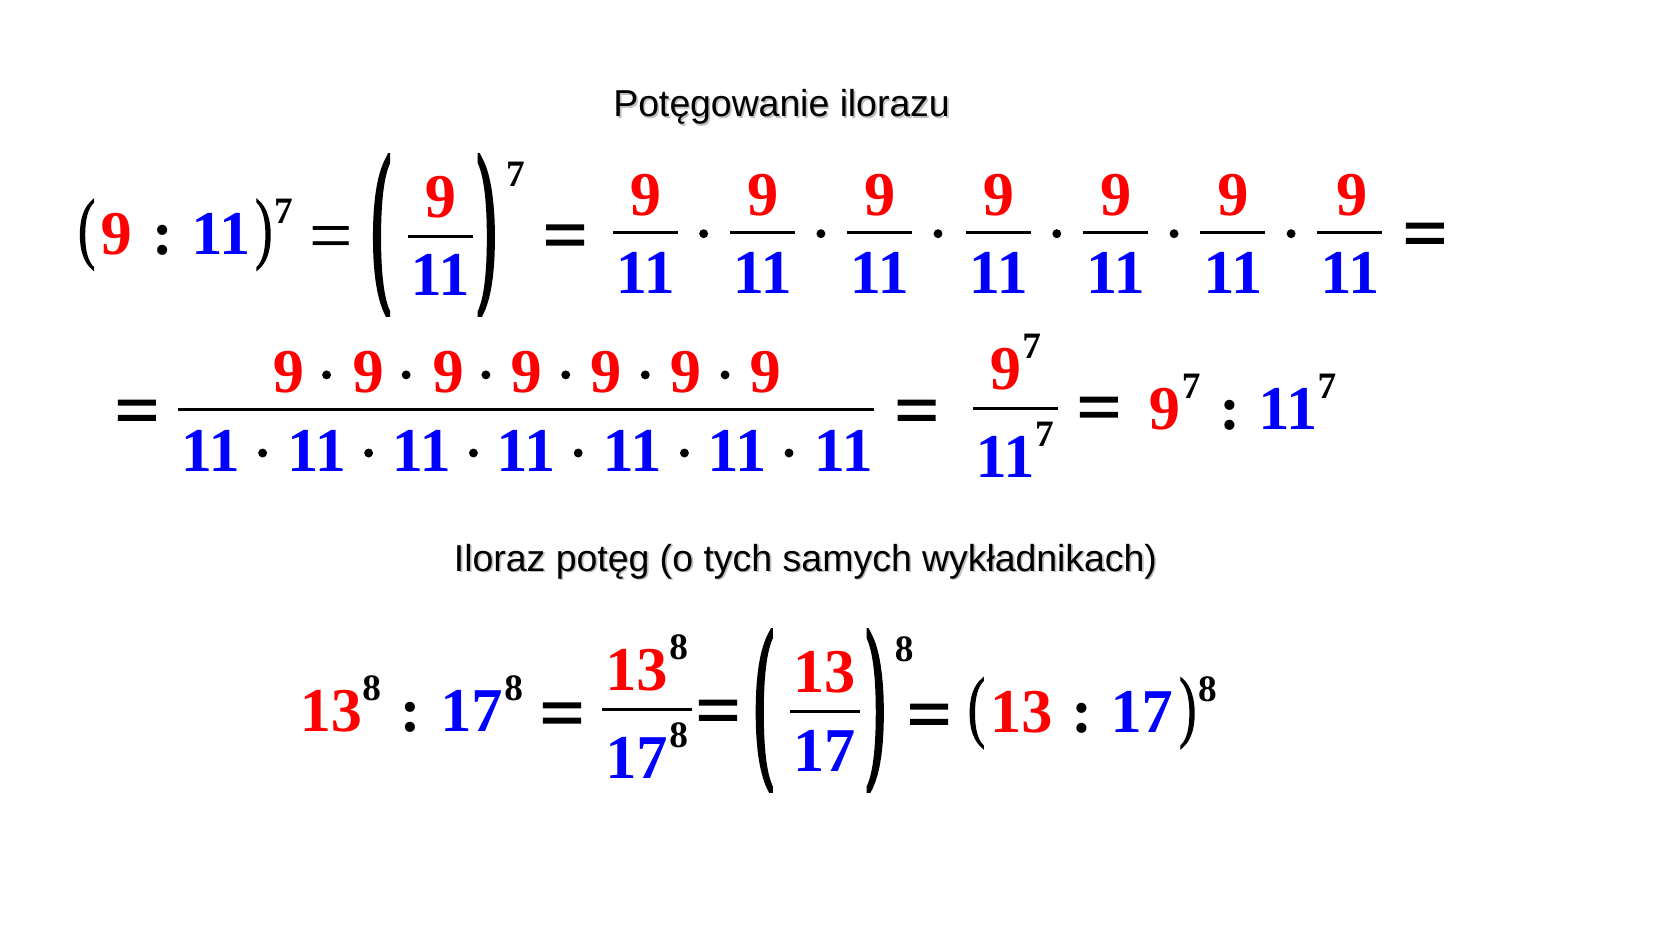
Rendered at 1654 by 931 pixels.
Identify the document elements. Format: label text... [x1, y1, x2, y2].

chart [1141, 365, 1345, 443]
chart [98, 336, 956, 484]
text_box Iloraz potęg (o tych samych wykładnikach) [439, 529, 1173, 587]
text_box Potęgowanie ilorazu [598, 75, 965, 132]
chart [293, 626, 1224, 793]
chart [69, 153, 1464, 317]
chart [963, 325, 1139, 491]
